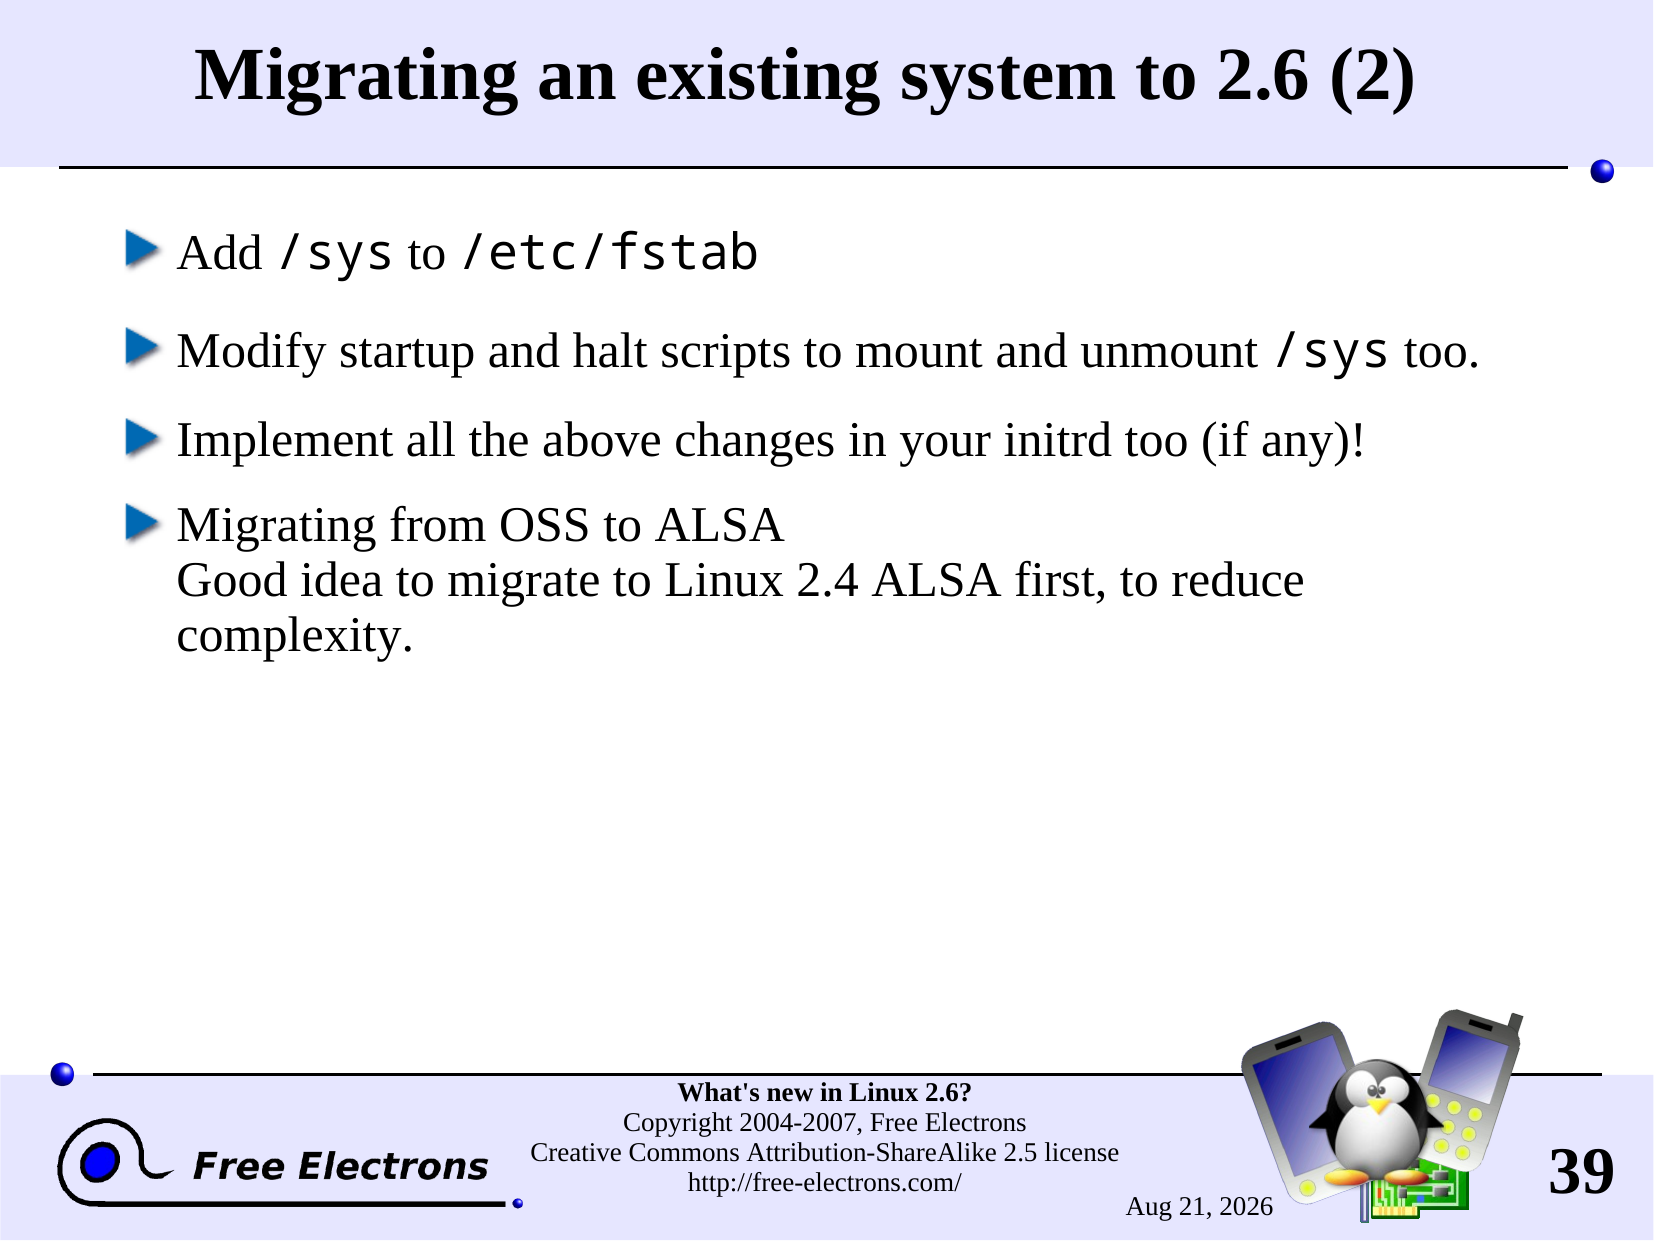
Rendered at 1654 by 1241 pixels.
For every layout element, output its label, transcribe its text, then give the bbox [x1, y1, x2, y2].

title Migrating an existing system to 2.6 (2) [60, 25, 1551, 124]
picture [50, 1107, 527, 1216]
list Add /sys to /etc/fstab Modify startup and halt scripts to mount and unmount /sys too. Implement all the above changes in your initrd too (if any)! Migrating from OSS to ALSA Good idea to migrate to Linux 2.4 ALSA first, to reduce complexity. [105, 216, 1518, 1066]
picture [1231, 1007, 1538, 1241]
